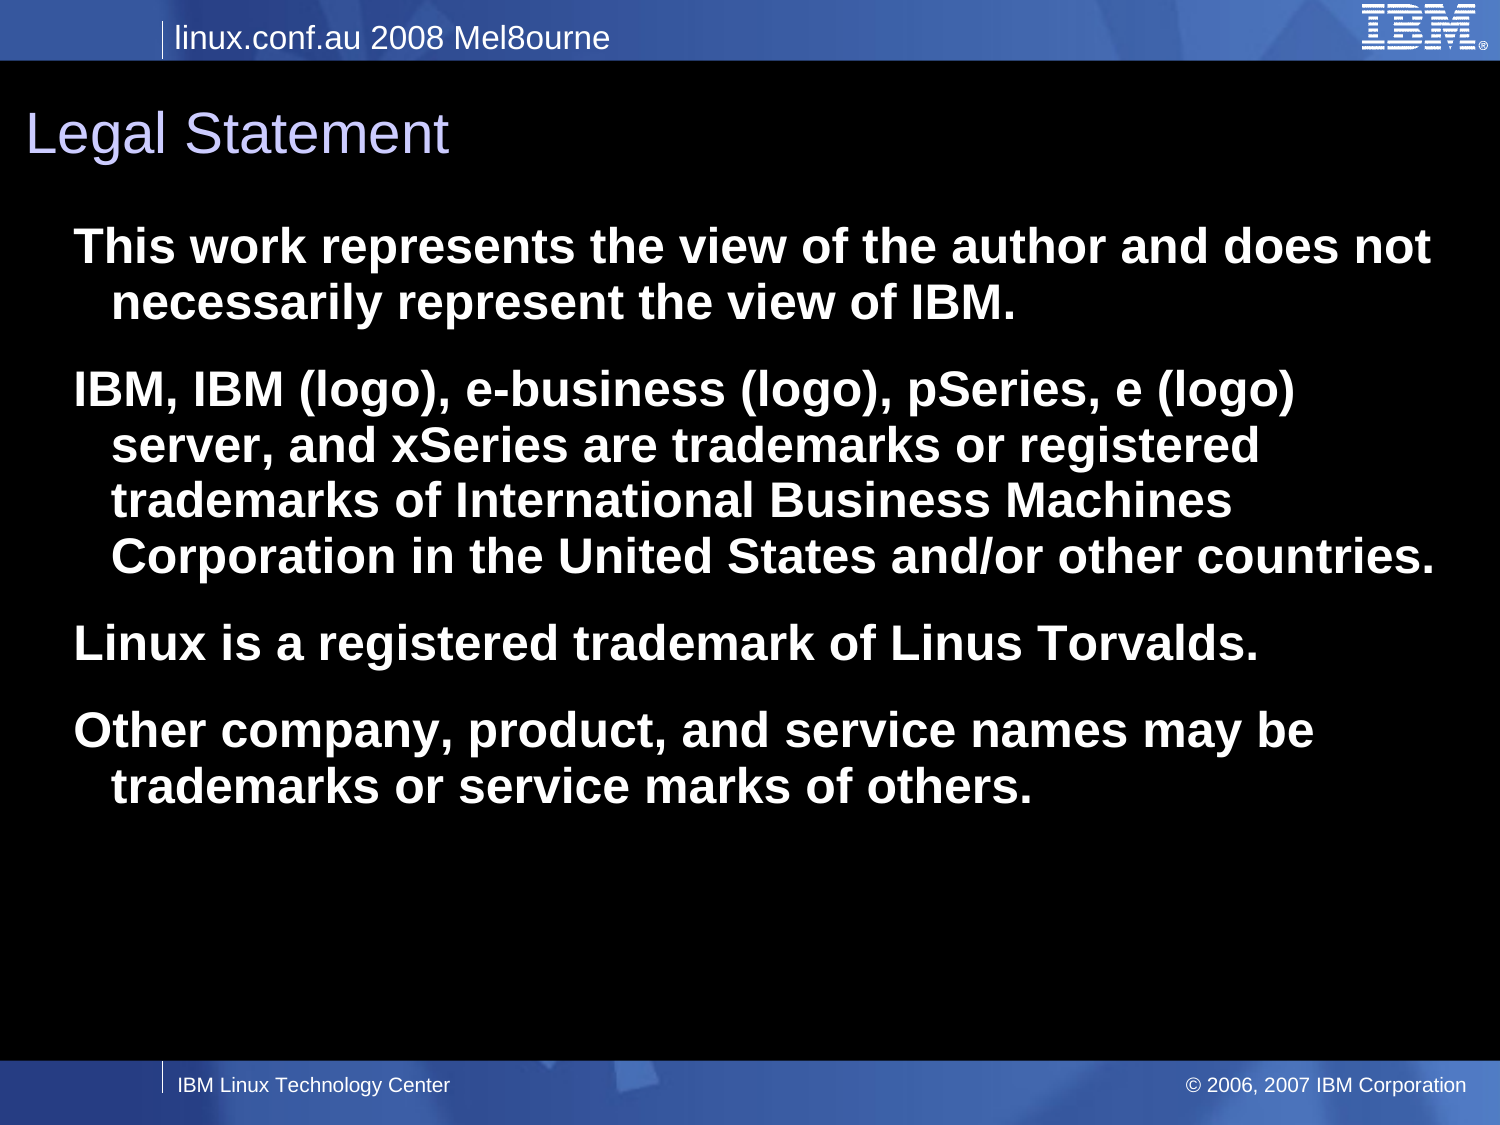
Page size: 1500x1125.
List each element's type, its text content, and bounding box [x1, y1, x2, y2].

title Legal Statement [25, 102, 1378, 170]
picture [0, 1061, 1500, 1125]
list This work represents the view of the author and does not necessarily represent the view of IBM. IBM, IBM (logo), e-business (logo), pSeries, e (logo) server, and xSeries are trademarks or registered trademarks of International Business Machines Corporation in the United States and/or other countries. Linux is a registered trademark of Linus Torvalds. Other company, product, and service names may be trademarks or service marks of others. [73, 218, 1438, 1046]
picture [0, 0, 1500, 60]
